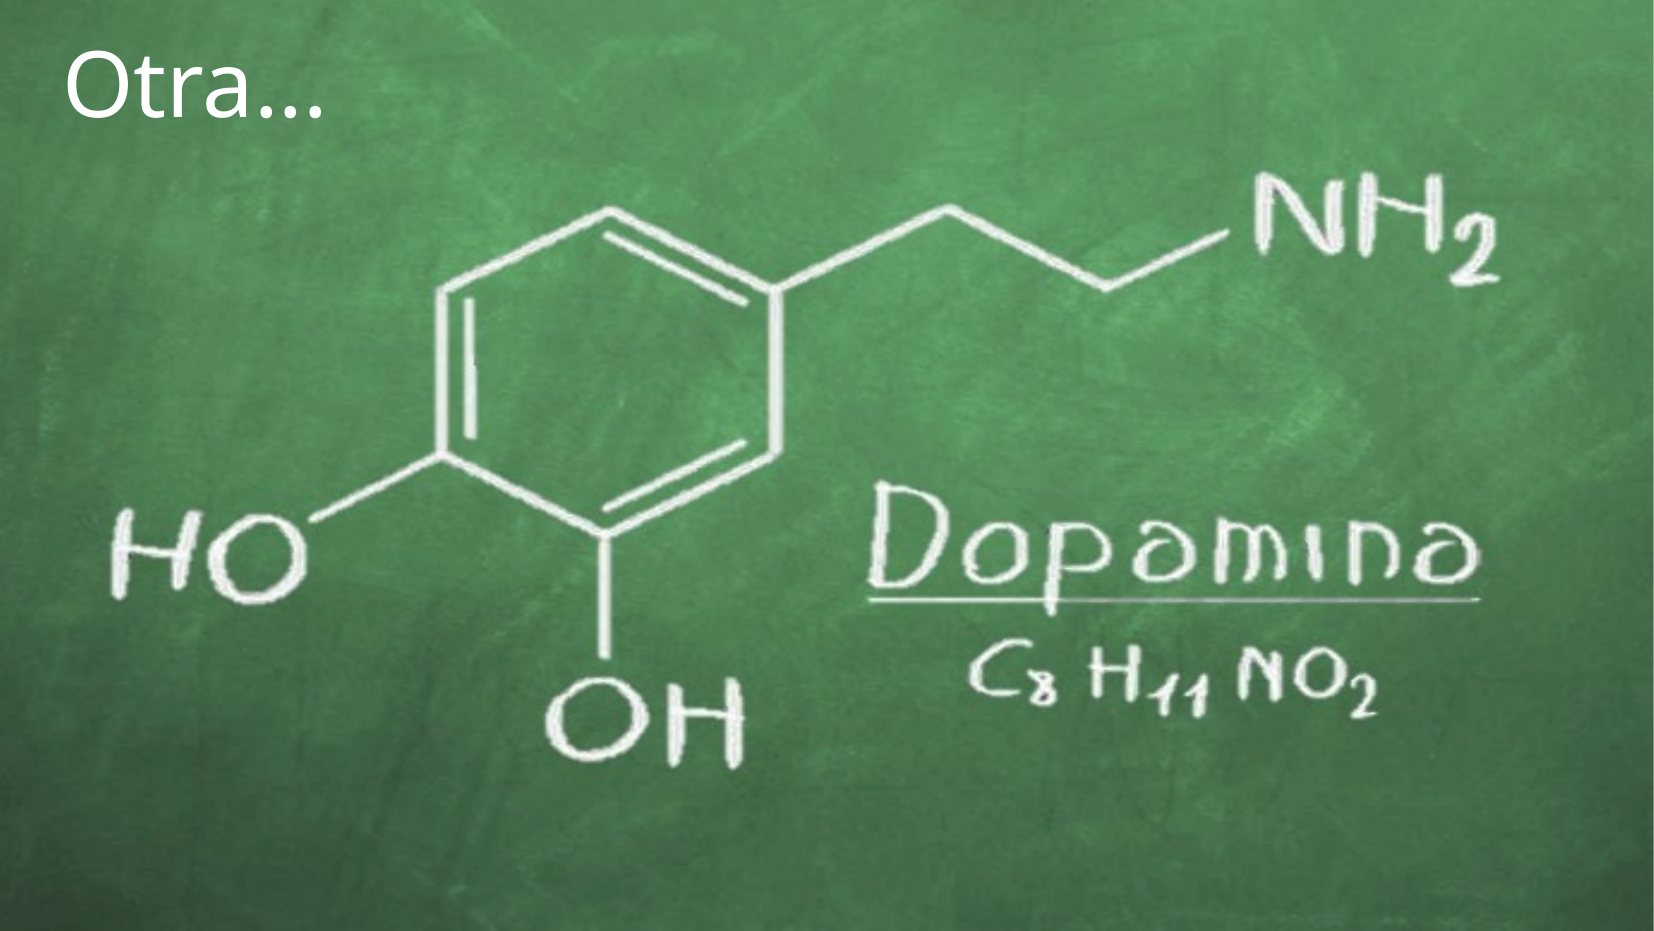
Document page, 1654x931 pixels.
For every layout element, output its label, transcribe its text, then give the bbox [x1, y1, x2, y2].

text_box Otra... [47, 11, 1193, 159]
